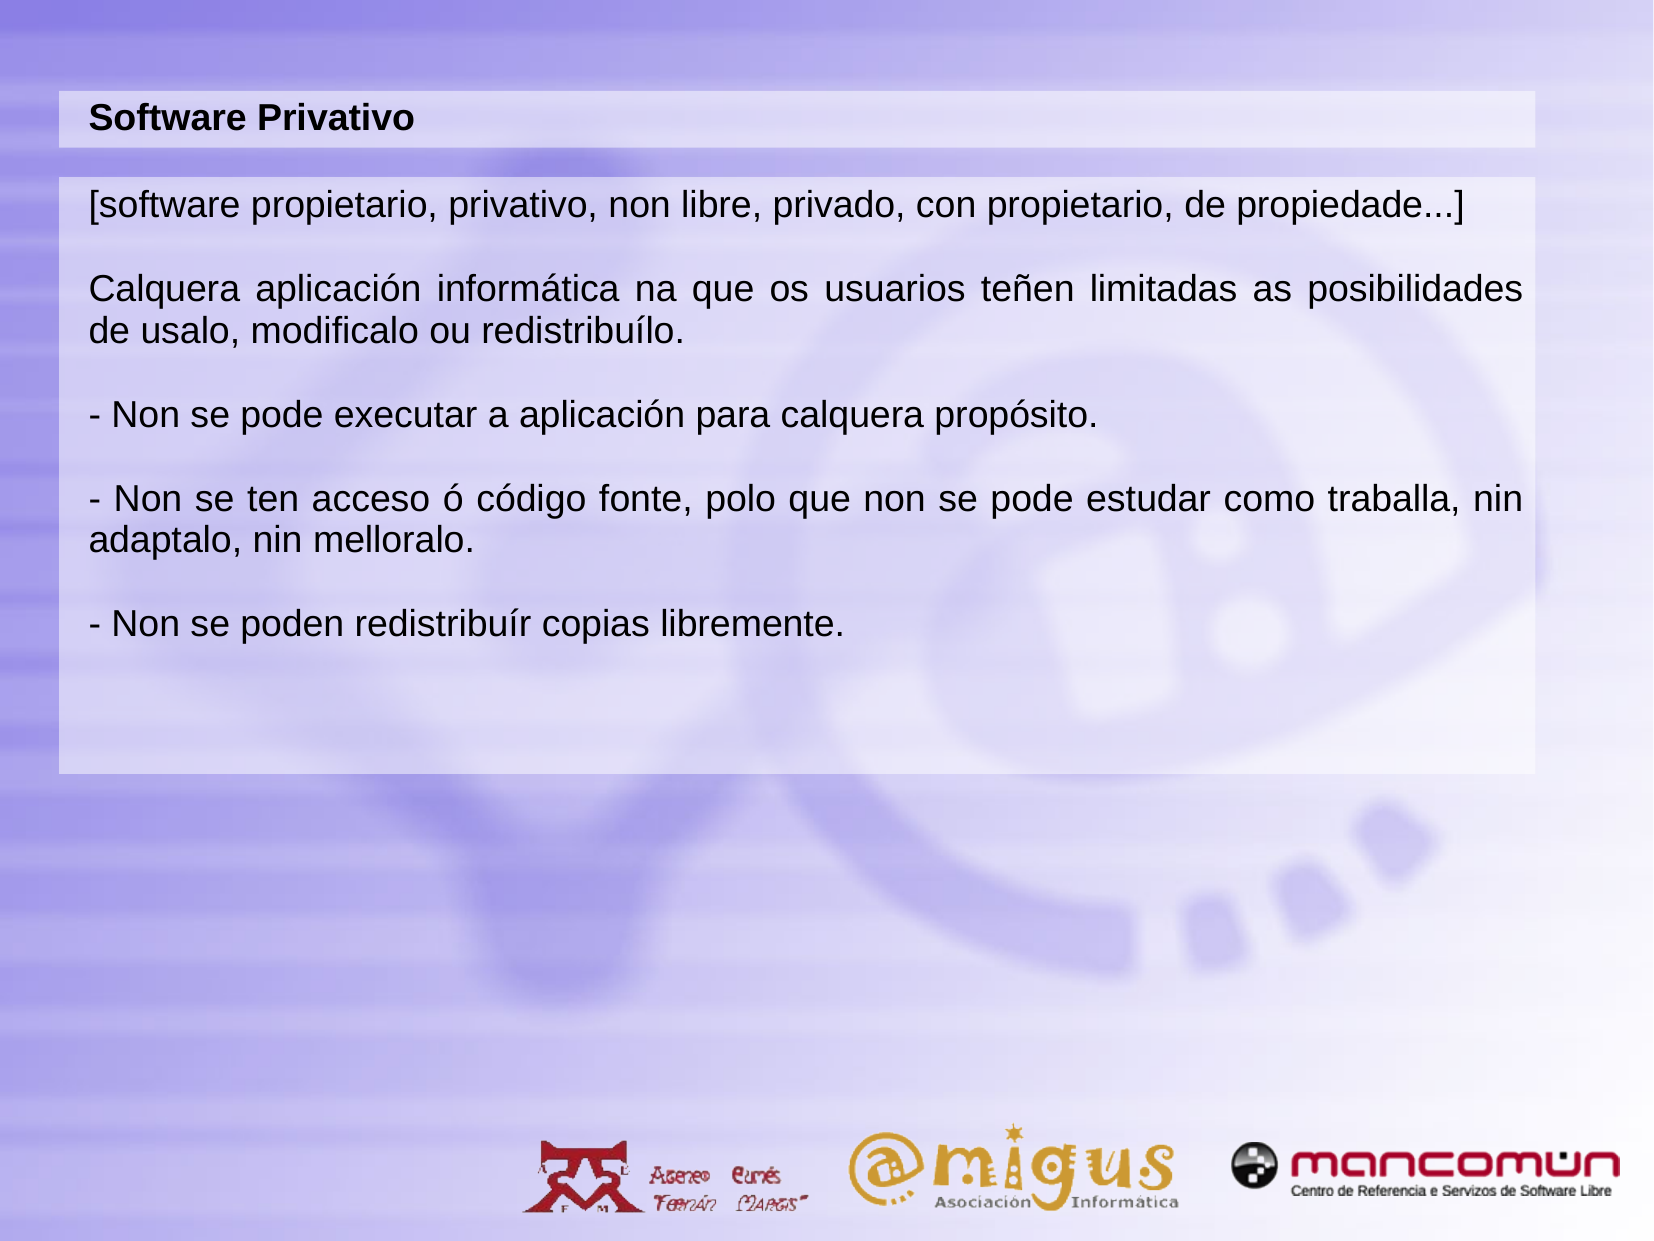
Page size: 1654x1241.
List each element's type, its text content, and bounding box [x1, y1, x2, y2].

picture [0, 0, 1654, 1241]
text_box Software Privativo [59, 90, 1536, 148]
text_box [software propietario, privativo, non libre, privado, con propietario, de propiedade...] Calquera aplicación informática na que os usuarios teñen limitadas as posibilidades de usalo, modificalo ou redistribuílo. - Non se pode executar a aplicación para calquera propósito. - Non se ten acceso ó código fonte, polo que non se pode estudar como traballa, nin adaptalo, nin melloralo. - Non se poden redistribuír copias libremente. [59, 177, 1536, 774]
